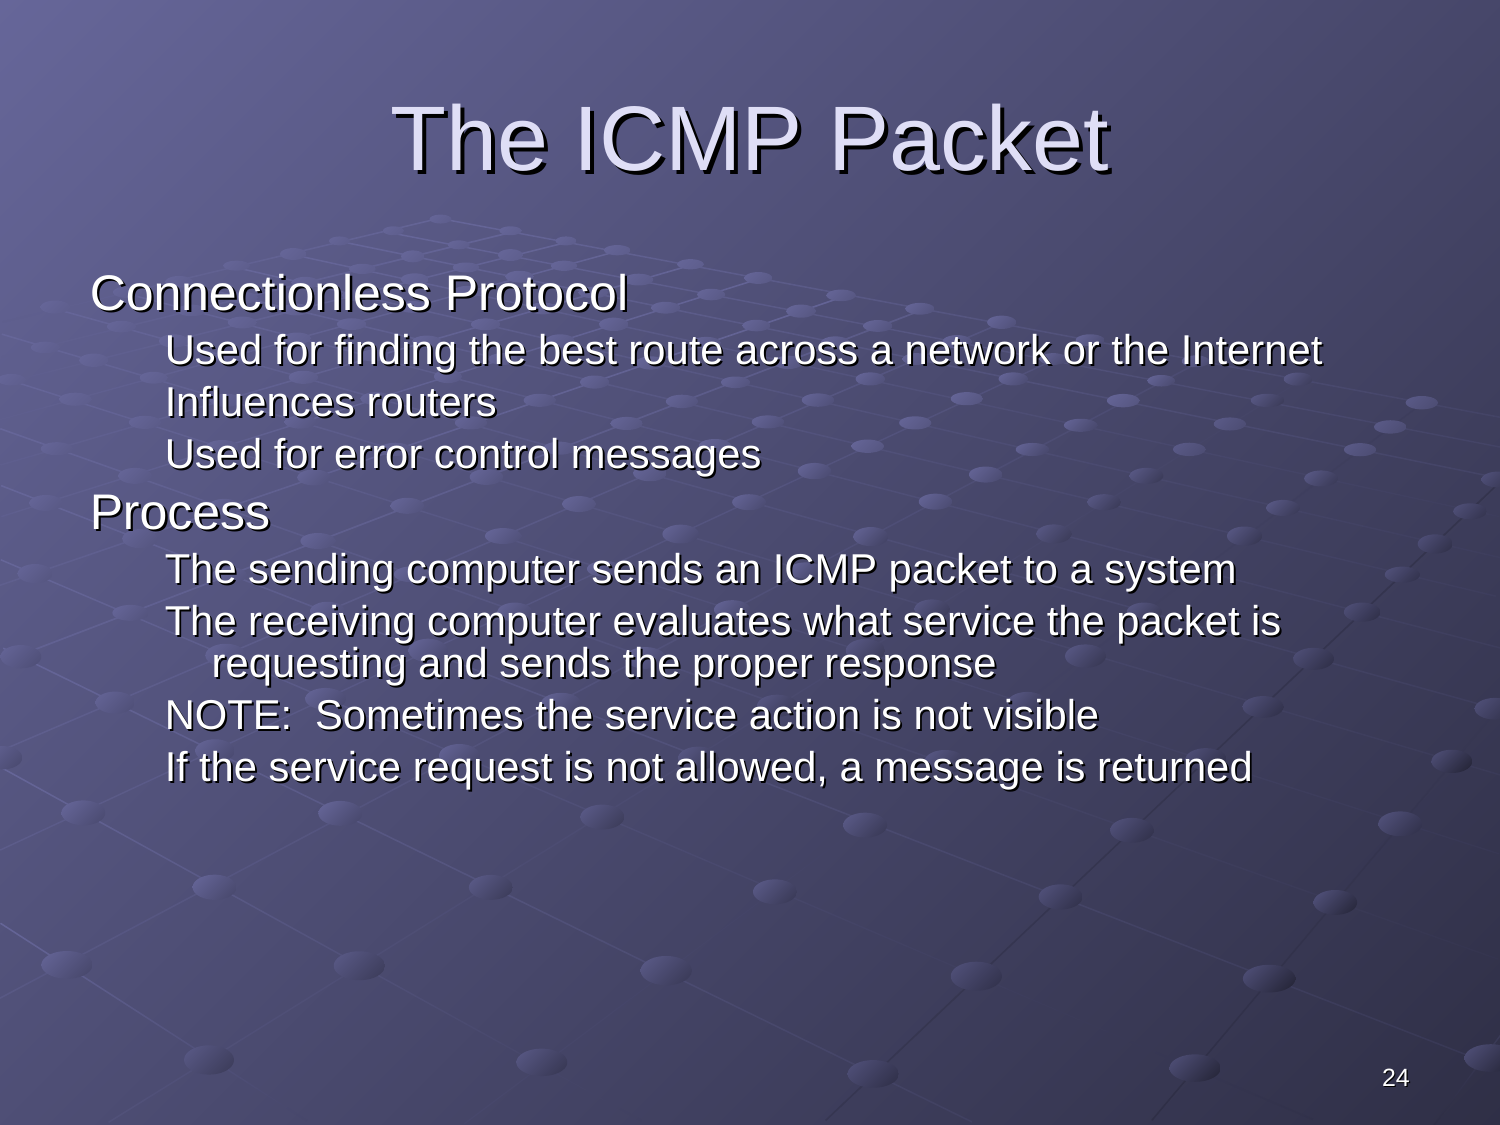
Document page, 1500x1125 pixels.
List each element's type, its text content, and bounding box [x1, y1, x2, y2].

list Connectionless Protocol Used for finding the best route across a network or the Internet Influences routers Used for error control messages Process The sending computer sends an ICMP packet to a system The receiving computer evaluates what service the packet is requesting and sends the proper response NOTE: Sometimes the service action is not visible If the service request is not allowed, a message is returned [75, 262, 1426, 1007]
title The ICMP Packet [75, 45, 1426, 233]
